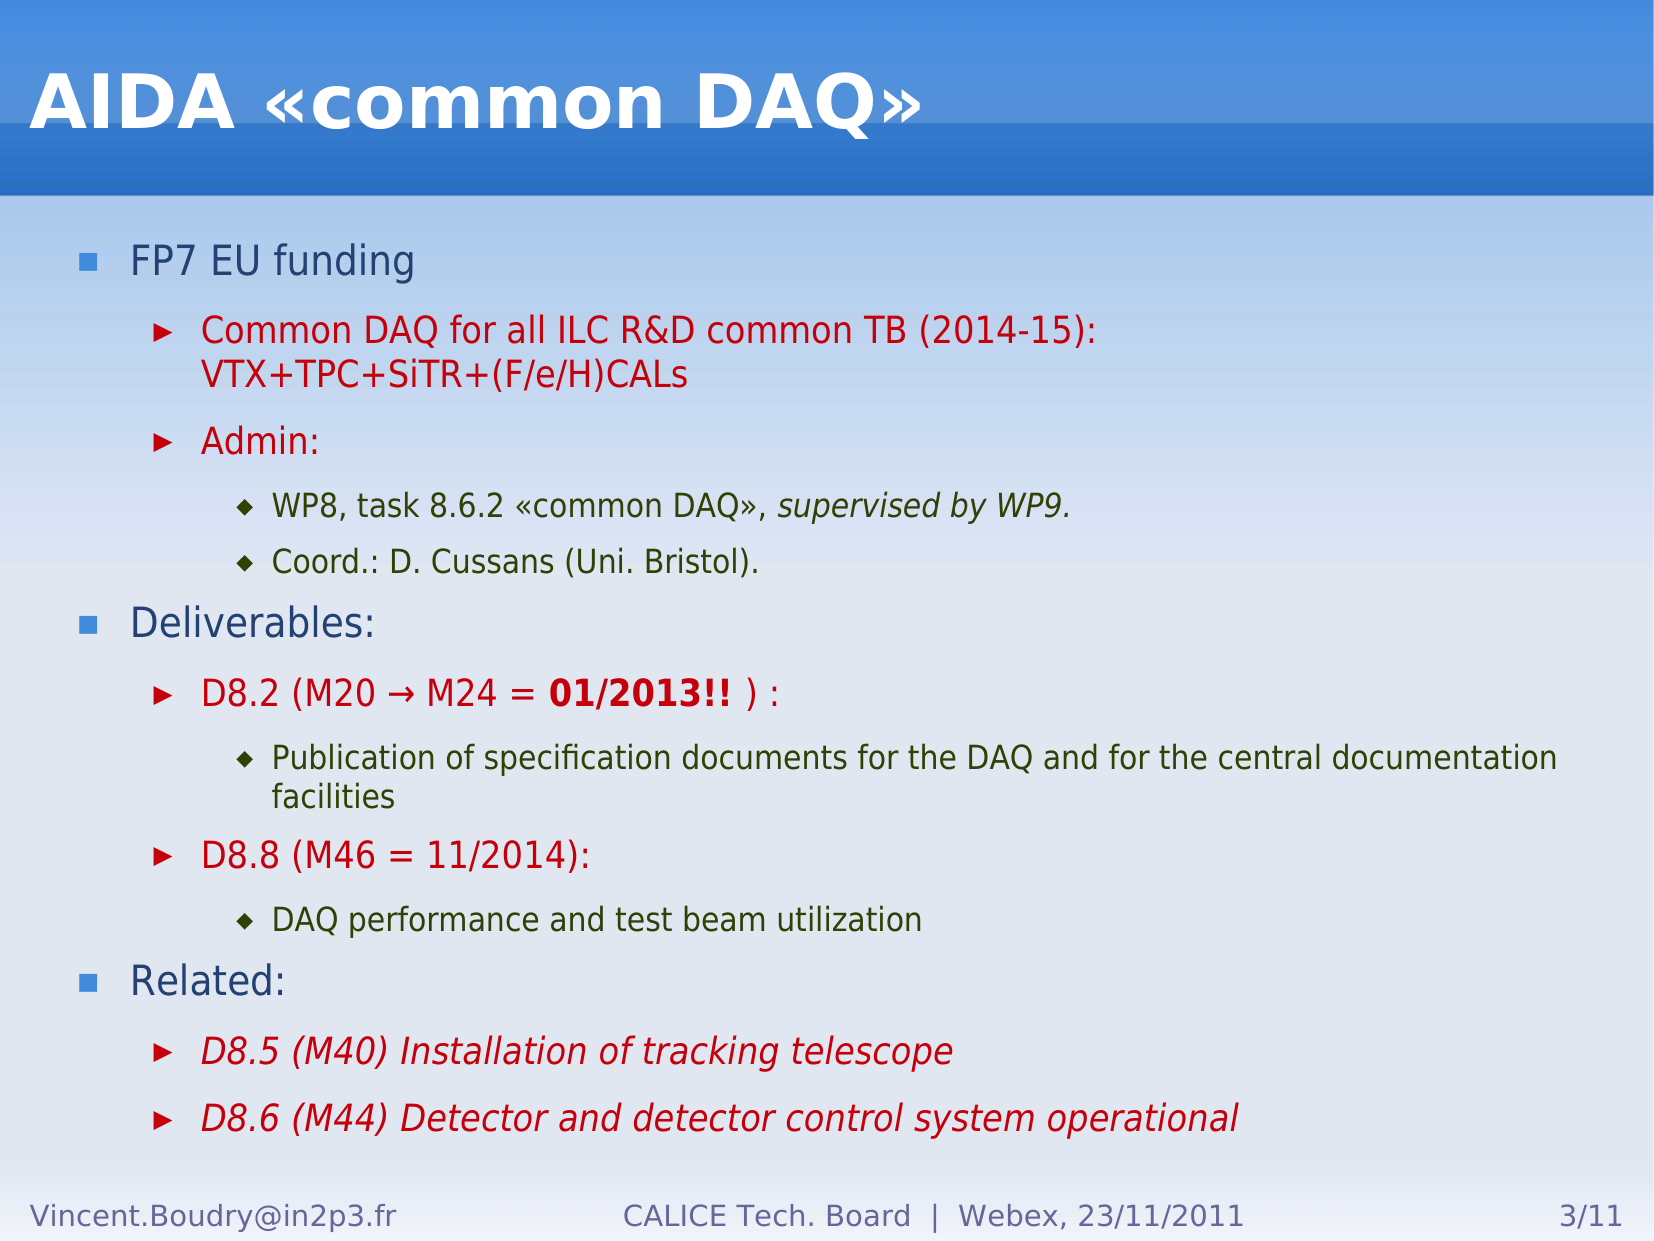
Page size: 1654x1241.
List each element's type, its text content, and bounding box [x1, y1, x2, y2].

picture [0, 0, 1654, 1241]
title AIDA «common DAQ» [29, 0, 1654, 207]
list FP7 EU funding Common DAQ for all ILC R&D common TB (2014-15): VTX+TPC+SiTR+(F/e/H)CALs Admin: WP8, task 8.6.2 «common DAQ», supervised by WP9. Coord.: D. Cussans (Uni. Bristol). Deliverables: D8.2 (M20 → M24 = 01/2013!! ) : Publication of specification documents for the DAQ and for the central documentation facilities D8.8 (M46 = 11/2014): DAQ performance and test beam utilization Related: D8.5 (M40) Installation of tracking telescope D8.6 (M44) Detector and detector control system operational [59, 236, 1595, 1152]
